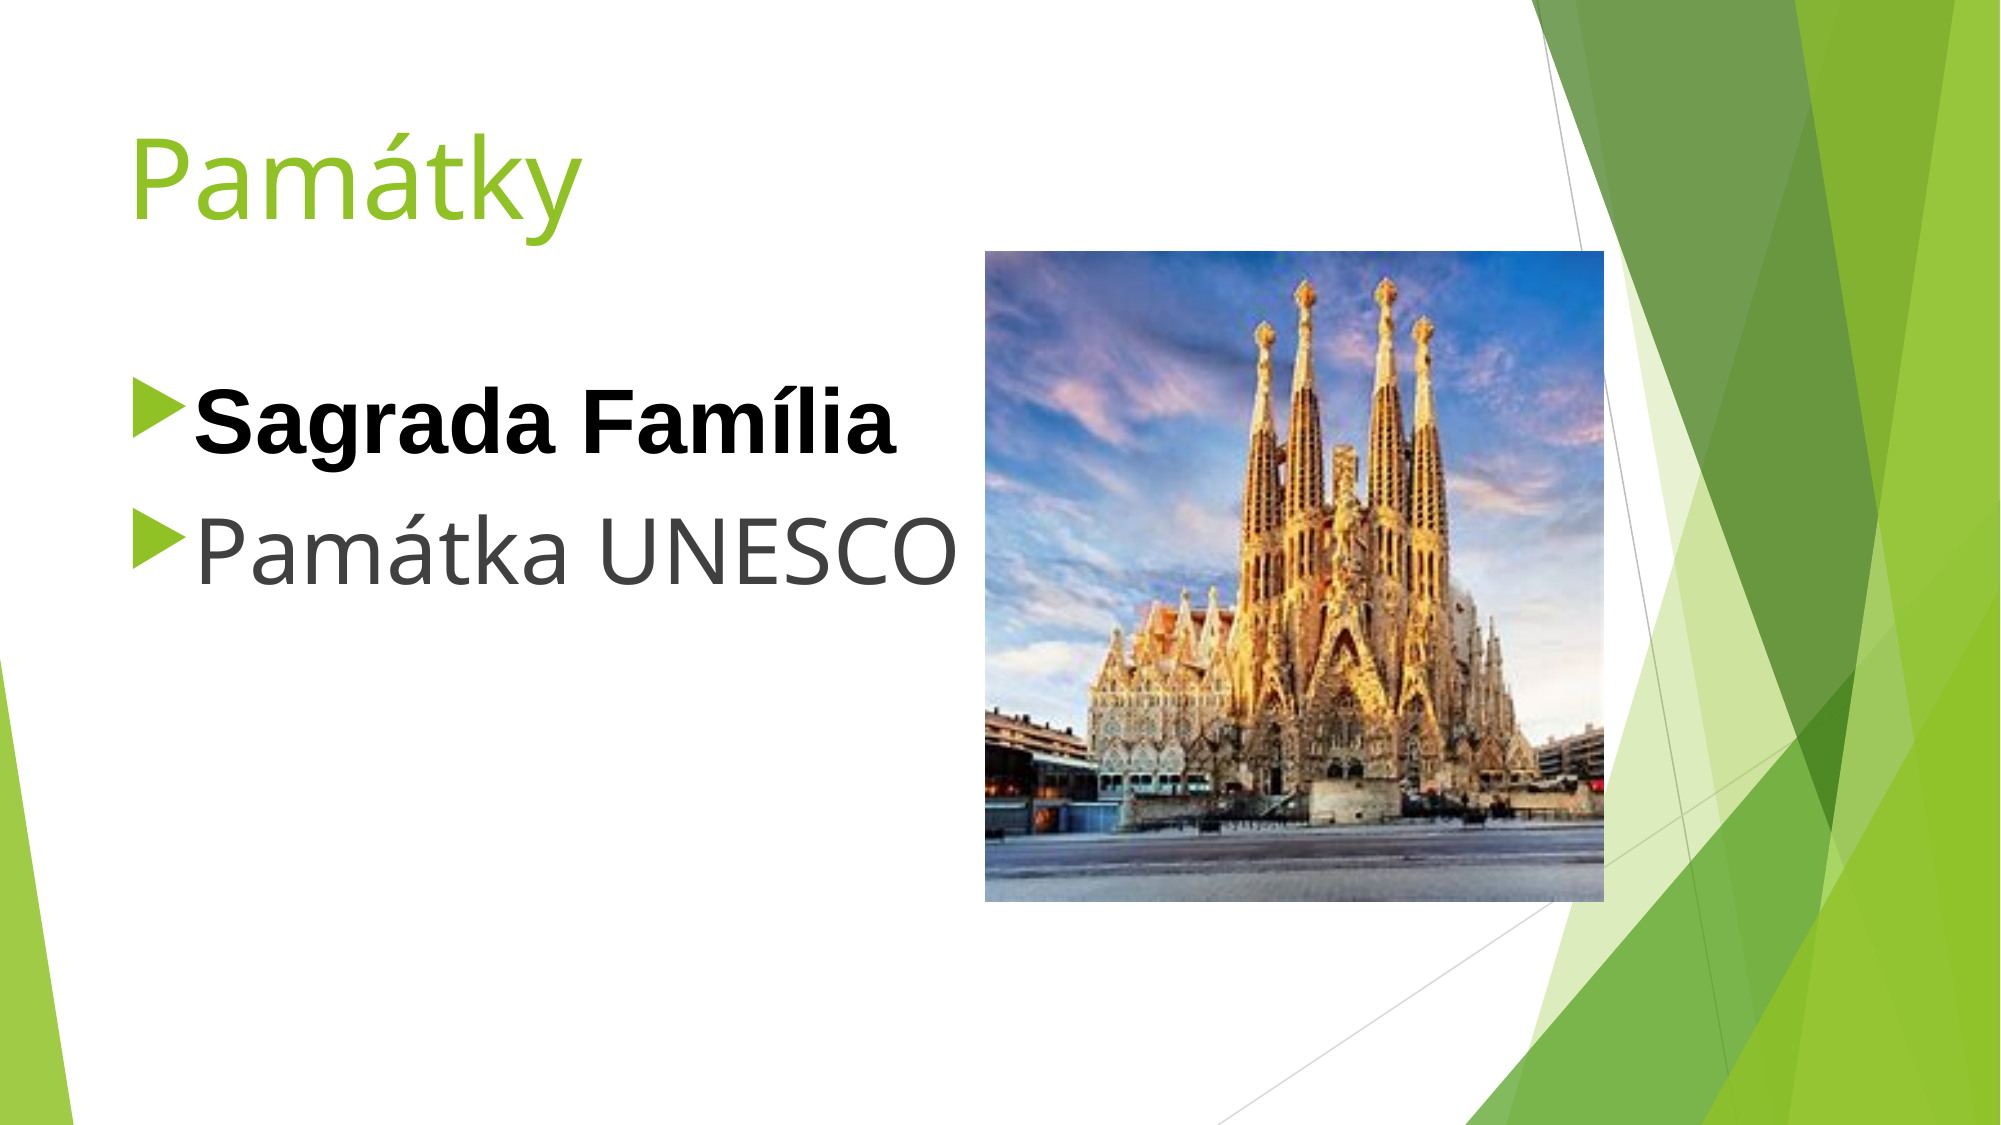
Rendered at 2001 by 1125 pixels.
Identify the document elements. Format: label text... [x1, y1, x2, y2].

picture [985, 251, 1604, 902]
list Sagrada Família Památka UNESCO [111, 354, 1522, 992]
title Památky [111, 99, 1522, 317]
